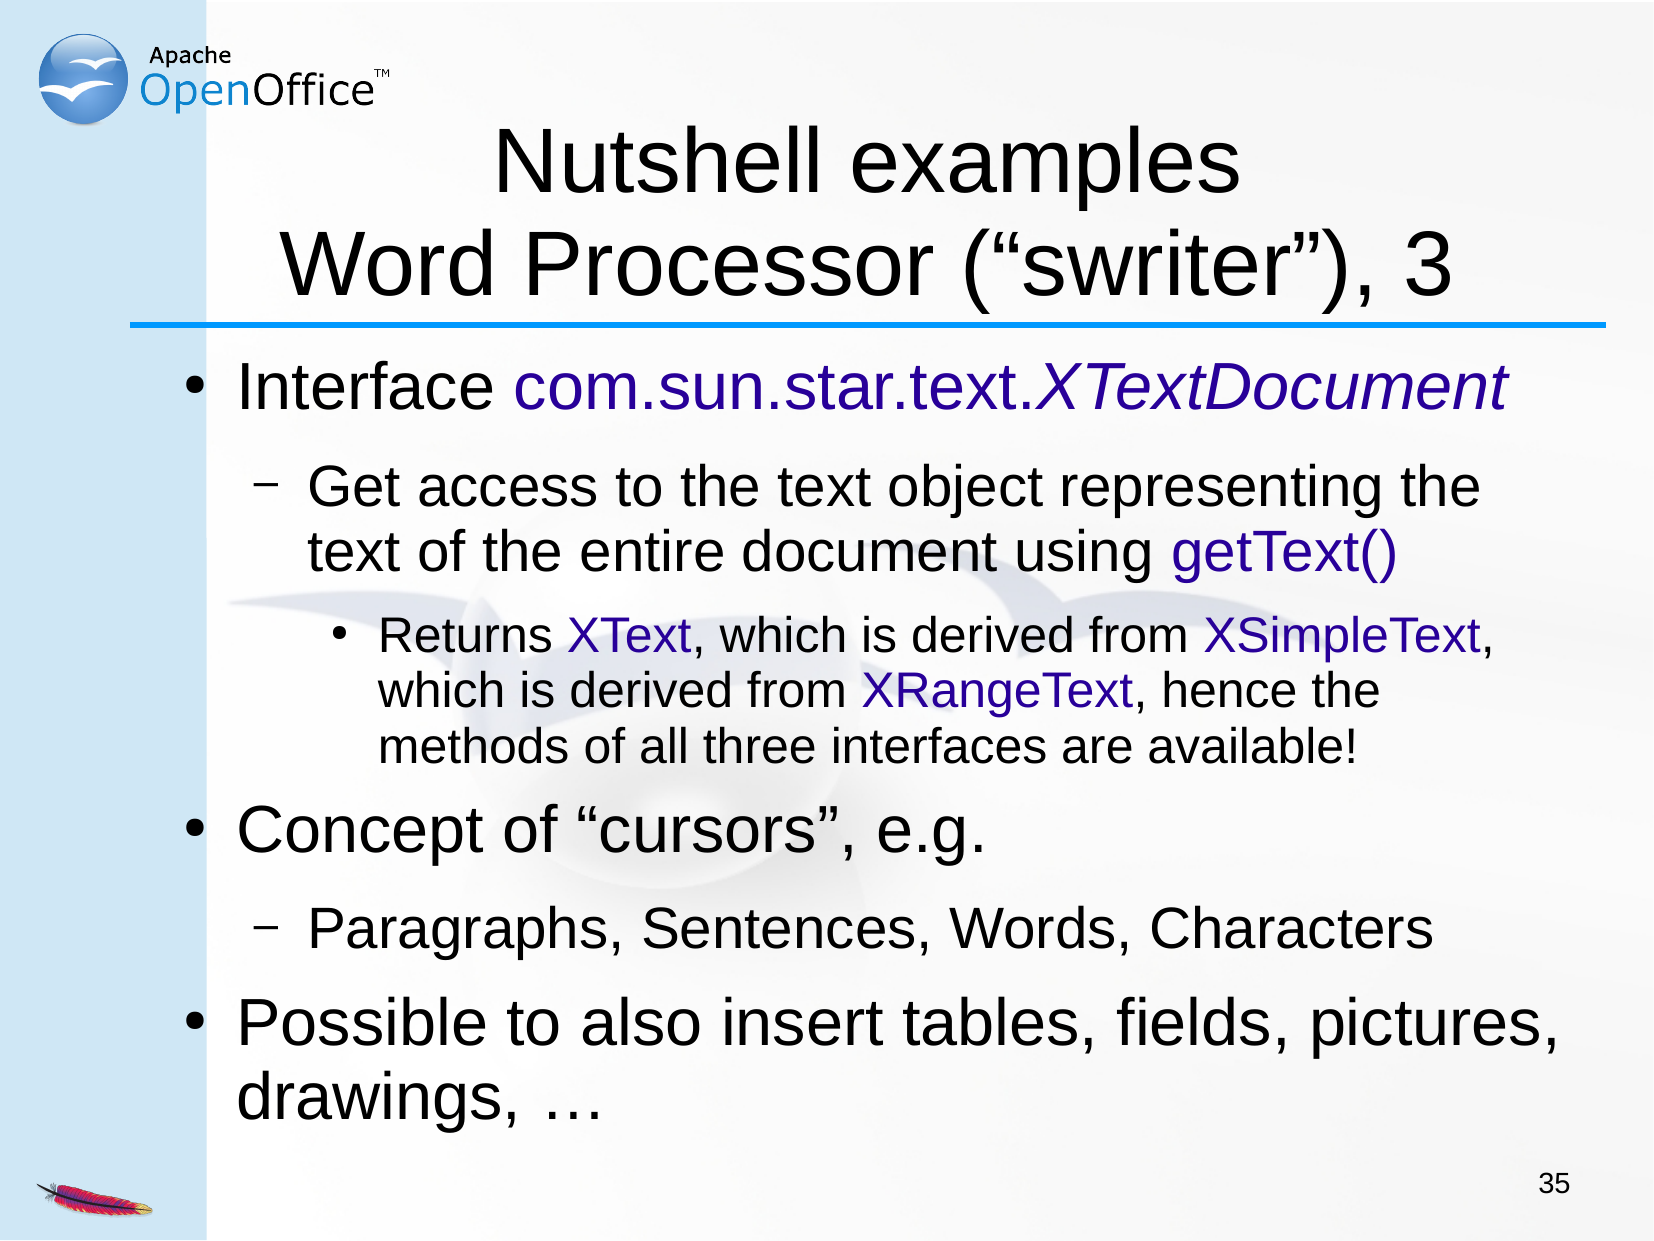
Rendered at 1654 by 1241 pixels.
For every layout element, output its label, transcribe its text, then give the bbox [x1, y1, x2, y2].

picture [35, 2, 1654, 1241]
title Nutshell examples Word Processor (“swriter”), 3 [165, 108, 1571, 316]
list Interface com.sun.star.text.XTextDocument Get access to the text object representing the text of the entire document using getText() Returns XText, which is derived from XSimpleText, which is derived from XRangeText, hence the methods of all three interfaces are available! Concept of “cursors”, e.g. Paragraphs, Sentences, Words, Characters Possible to also insert tables, fields, pictures, drawings, … [165, 349, 1571, 1168]
picture [35, 1181, 154, 1219]
